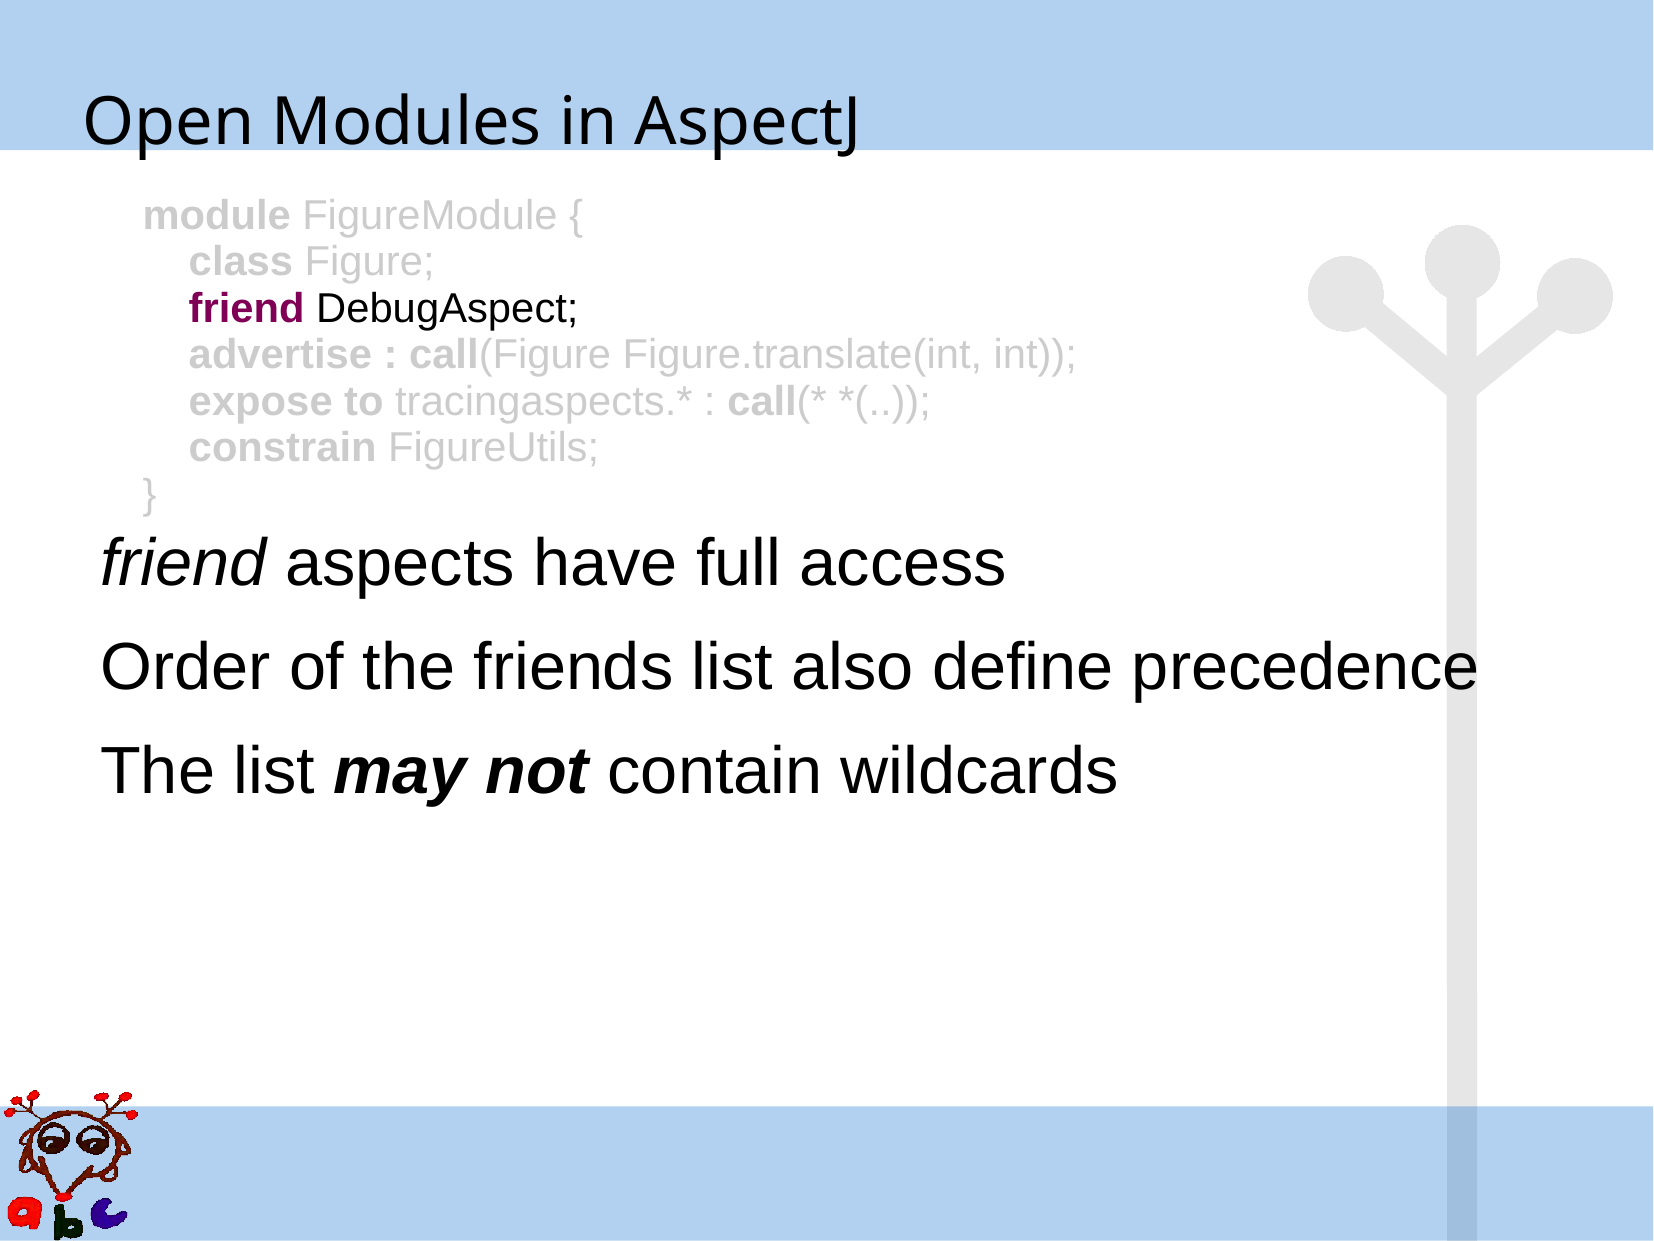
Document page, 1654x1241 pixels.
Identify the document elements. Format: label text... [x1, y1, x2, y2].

picture [0, 1088, 139, 1241]
title Open Modules in AspectJ [82, 49, 1576, 188]
list friend aspects have full access Order of the friends list also define precedence The list may not contain wildcards [82, 525, 1571, 1053]
text_box module FigureModule { class Figure; friend DebugAspect; advertise : call(Figure Figure.translate(int, int)); expose to tracingaspects.* : call(* *(..)); constrain FigureUtils; } [141, 186, 1126, 523]
